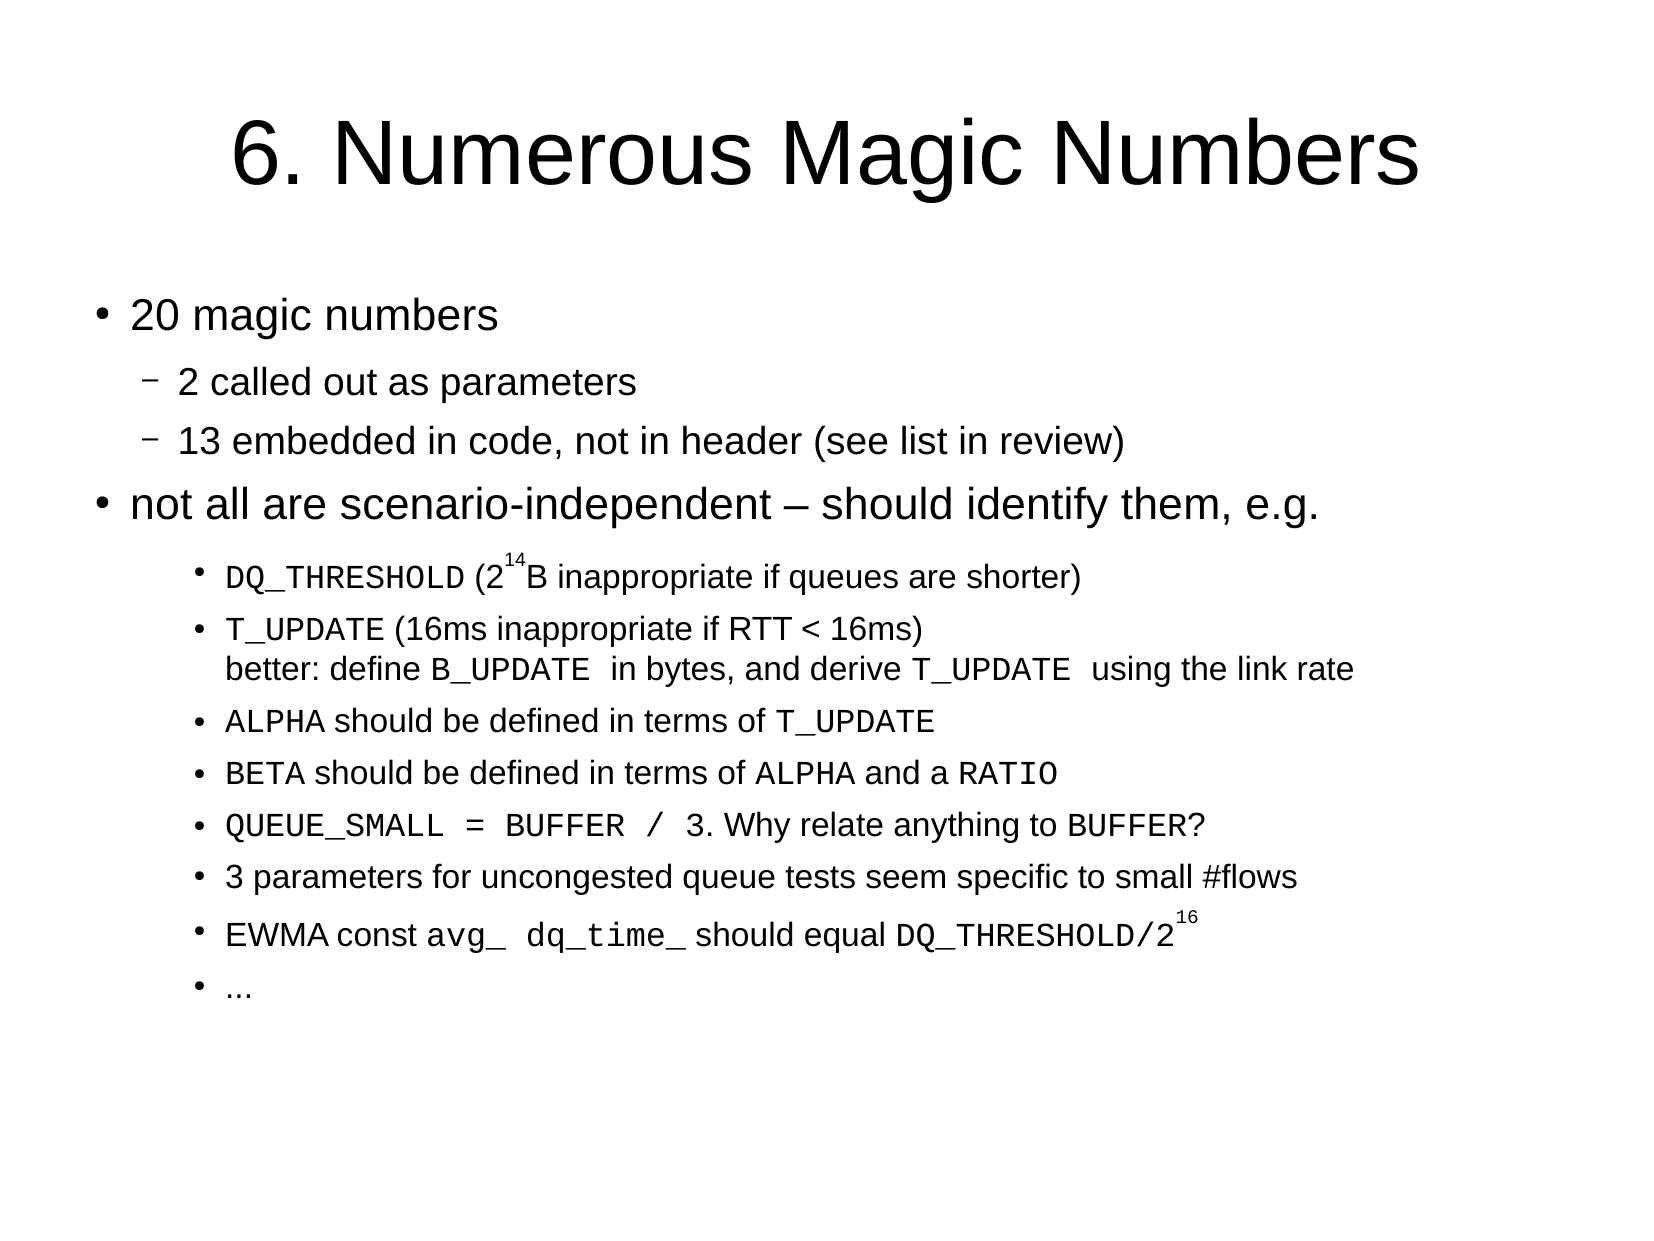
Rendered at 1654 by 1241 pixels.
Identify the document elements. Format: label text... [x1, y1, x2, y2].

title 6. Numerous Magic Numbers [82, 49, 1571, 257]
list 20 magic numbers 2 called out as parameters 13 embedded in code, not in header (see list in review) not all are scenario-independent – should identify them, e.g. DQ_THRESHOLD (214B inappropriate if queues are shorter) T_UPDATE (16ms inappropriate if RTT < 16ms) better: define B_UPDATE in bytes, and derive T_UPDATE using the link rate ALPHA should be defined in terms of T_UPDATE BETA should be defined in terms of ALPHA and a RATIO QUEUE_SMALL = BUFFER / 3. Why relate anything to BUFFER? 3 parameters for uncongested queue tests seem specific to small #flows EWMA const avg_ dq_time_ should equal DQ_THRESHOLD/216 ... [82, 290, 1571, 1010]
